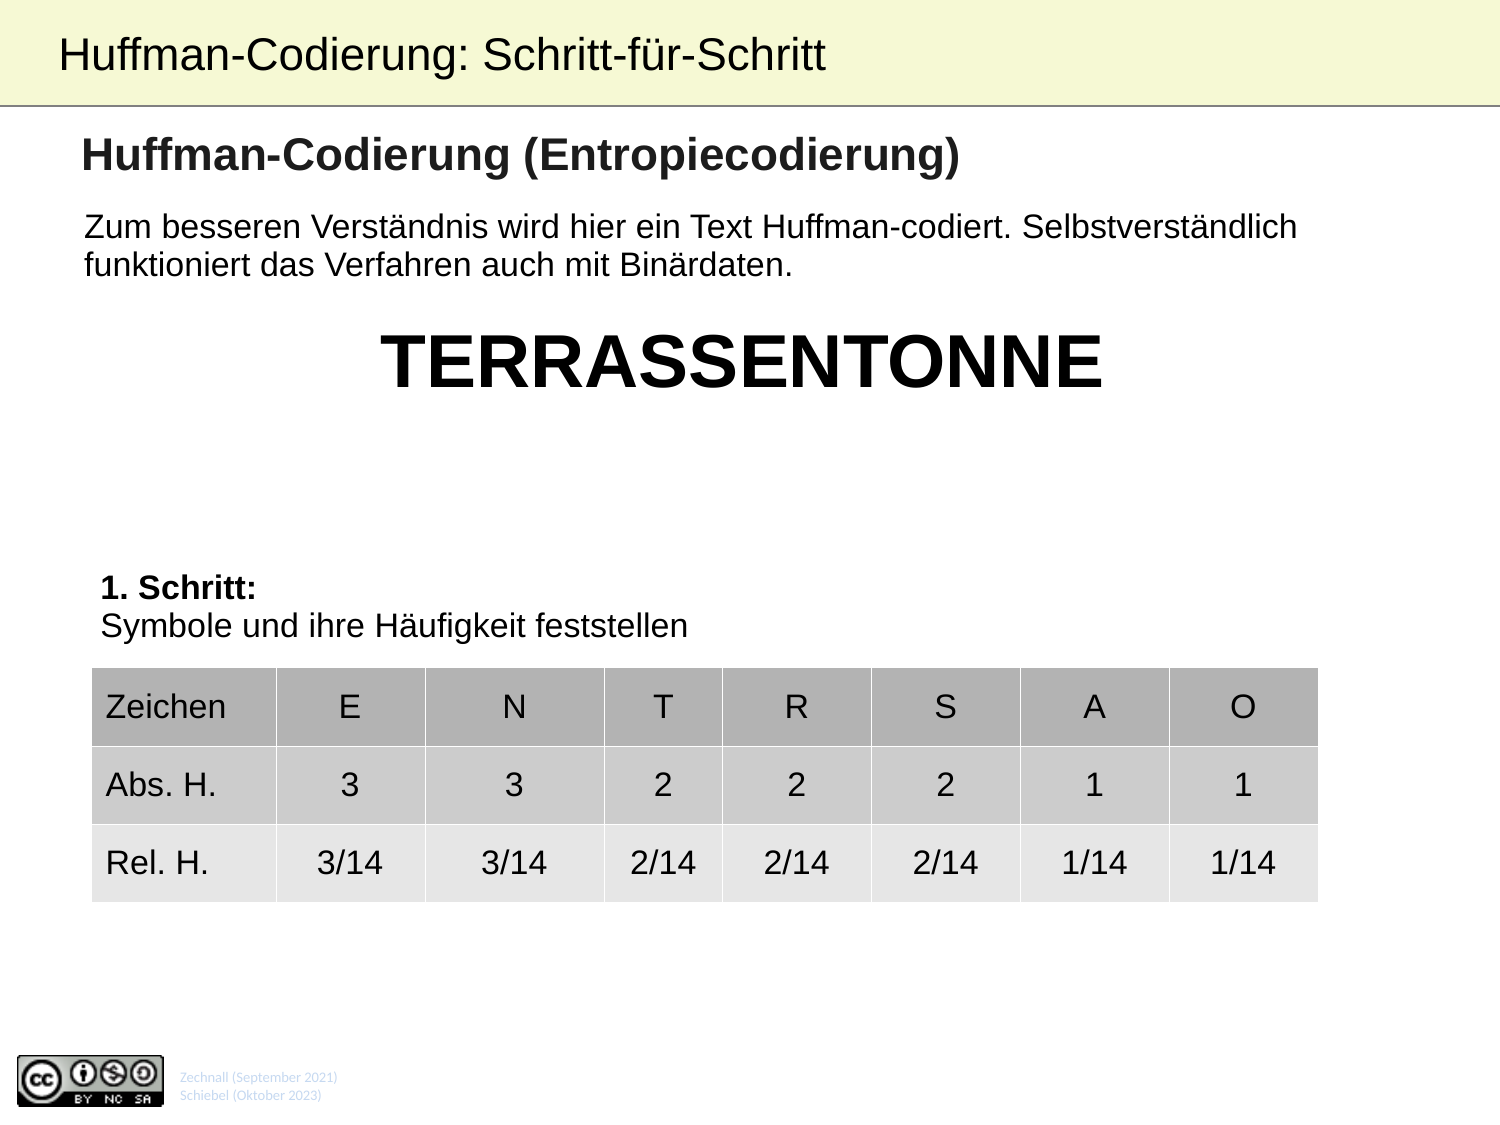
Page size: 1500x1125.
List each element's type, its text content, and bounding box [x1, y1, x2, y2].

title Huffman-Codierung: Schritt-für-Schritt [58, 5, 1016, 104]
table_cell 2/14 [872, 825, 1020, 902]
table_header E [277, 668, 425, 746]
table_cell 3 [426, 747, 604, 824]
table_header Zeichen [92, 668, 276, 746]
table_header A [1021, 668, 1169, 746]
text_box Huffman-Codierung (Entropiecodierung) [81, 128, 963, 191]
table_cell 1 [1021, 747, 1169, 824]
text_box TERRASSENTONNE [366, 312, 1170, 426]
table_cell Abs. H. [92, 747, 276, 824]
picture [17, 1055, 164, 1107]
table_cell Rel. H. [92, 825, 276, 902]
table_cell 2 [605, 747, 722, 824]
table_cell 2 [872, 747, 1020, 824]
text_box Zum besseren Verständnis wird hier ein Text Huffman-codiert. Selbstverständlich funktioniert das Verfahren auch mit Binärdaten. [69, 200, 1382, 307]
table_cell 2 [723, 747, 871, 824]
table_cell 2/14 [605, 825, 722, 902]
table_cell 1/14 [1170, 825, 1318, 902]
table_cell 3/14 [426, 825, 604, 902]
table_cell 3 [277, 747, 425, 824]
table_cell 3/14 [277, 825, 425, 902]
table_header O [1170, 668, 1318, 746]
table_header N [426, 668, 604, 746]
table_cell 2/14 [723, 825, 871, 902]
table_header R [723, 668, 871, 746]
table_cell 1/14 [1021, 825, 1169, 902]
table_header S [872, 668, 1020, 746]
text_box 1. Schritt: Symbole und ihre Häufigkeit feststellen [85, 561, 943, 668]
table_header T [605, 668, 722, 746]
table_cell 1 [1170, 747, 1318, 824]
